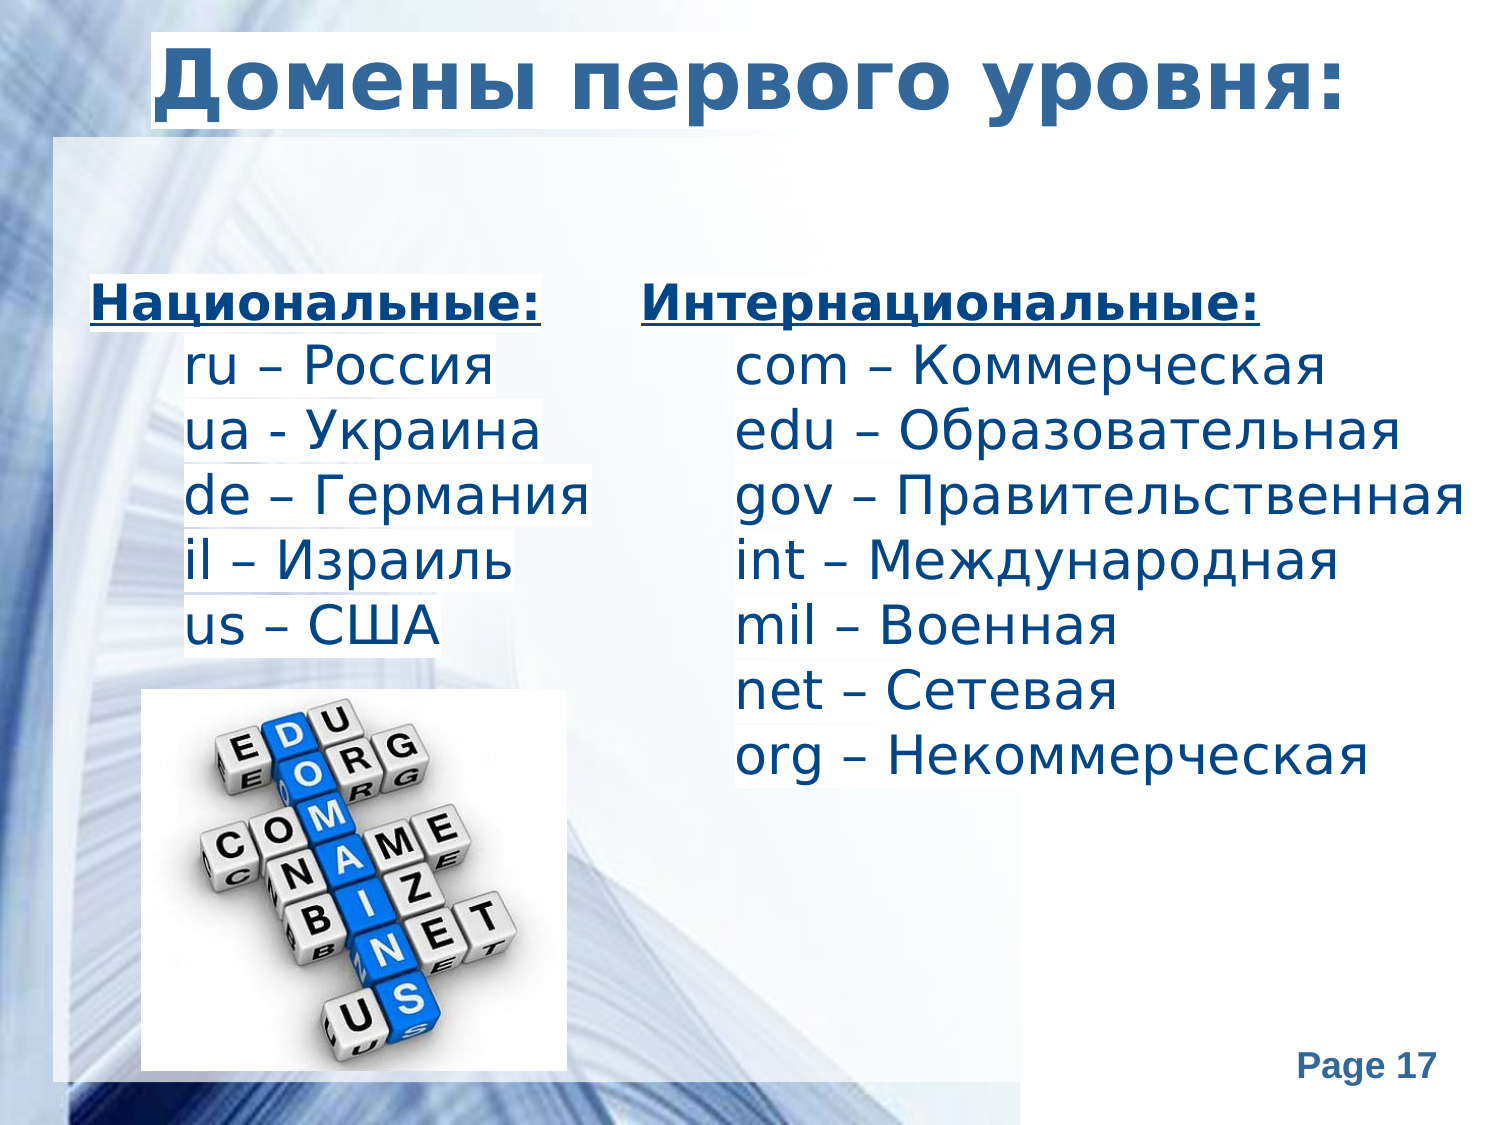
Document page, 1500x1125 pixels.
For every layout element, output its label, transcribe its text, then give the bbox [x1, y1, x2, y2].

picture [0, 0, 1500, 1125]
list Интернациональные: com – Коммерческая edu – Образовательная gov – Правительственная int – Международная mil – Военная net – Сетевая org – Некоммерческая [625, 262, 1488, 1006]
list Национальные: ru – Россия ua - Украина de – Германия il – Израиль us – США [75, 262, 625, 1006]
title Домены первого уровня: [75, 21, 1426, 130]
